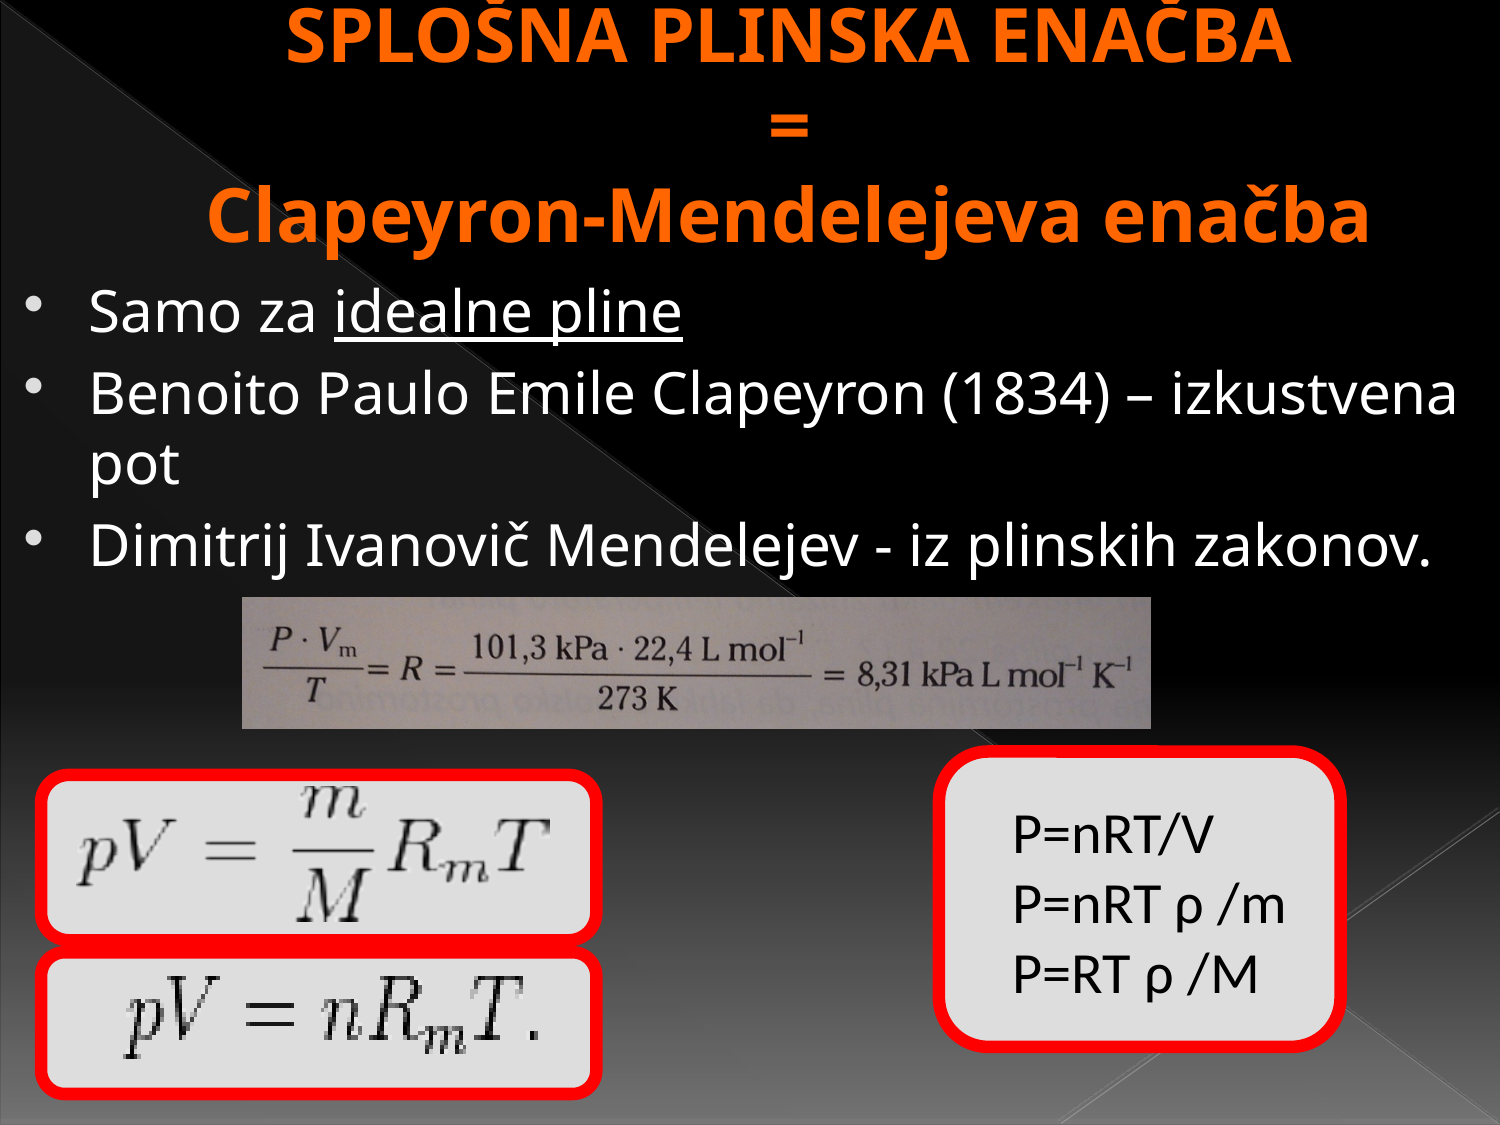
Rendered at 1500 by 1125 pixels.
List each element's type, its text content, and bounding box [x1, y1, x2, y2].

picture [76, 786, 550, 922]
picture [242, 597, 1151, 729]
text_box P=nRT/V P=nRT ρ /m P=RT ρ /M [998, 787, 1459, 1013]
text_box [938, 751, 1339, 1047]
list Samo za idealne pline Benoito Paulo Emile Clapeyron (1834) – izkustvena pot Dimitrij Ivanovič Mendelejev - iz plinskih zakonov. [0, 267, 1500, 1040]
text_box [41, 952, 597, 1094]
title SPLOŠNA PLINSKA ENAČBA = Clapeyron-Mendelejeva enačba [0, 0, 1500, 246]
text_box [41, 774, 597, 941]
picture [123, 976, 538, 1059]
